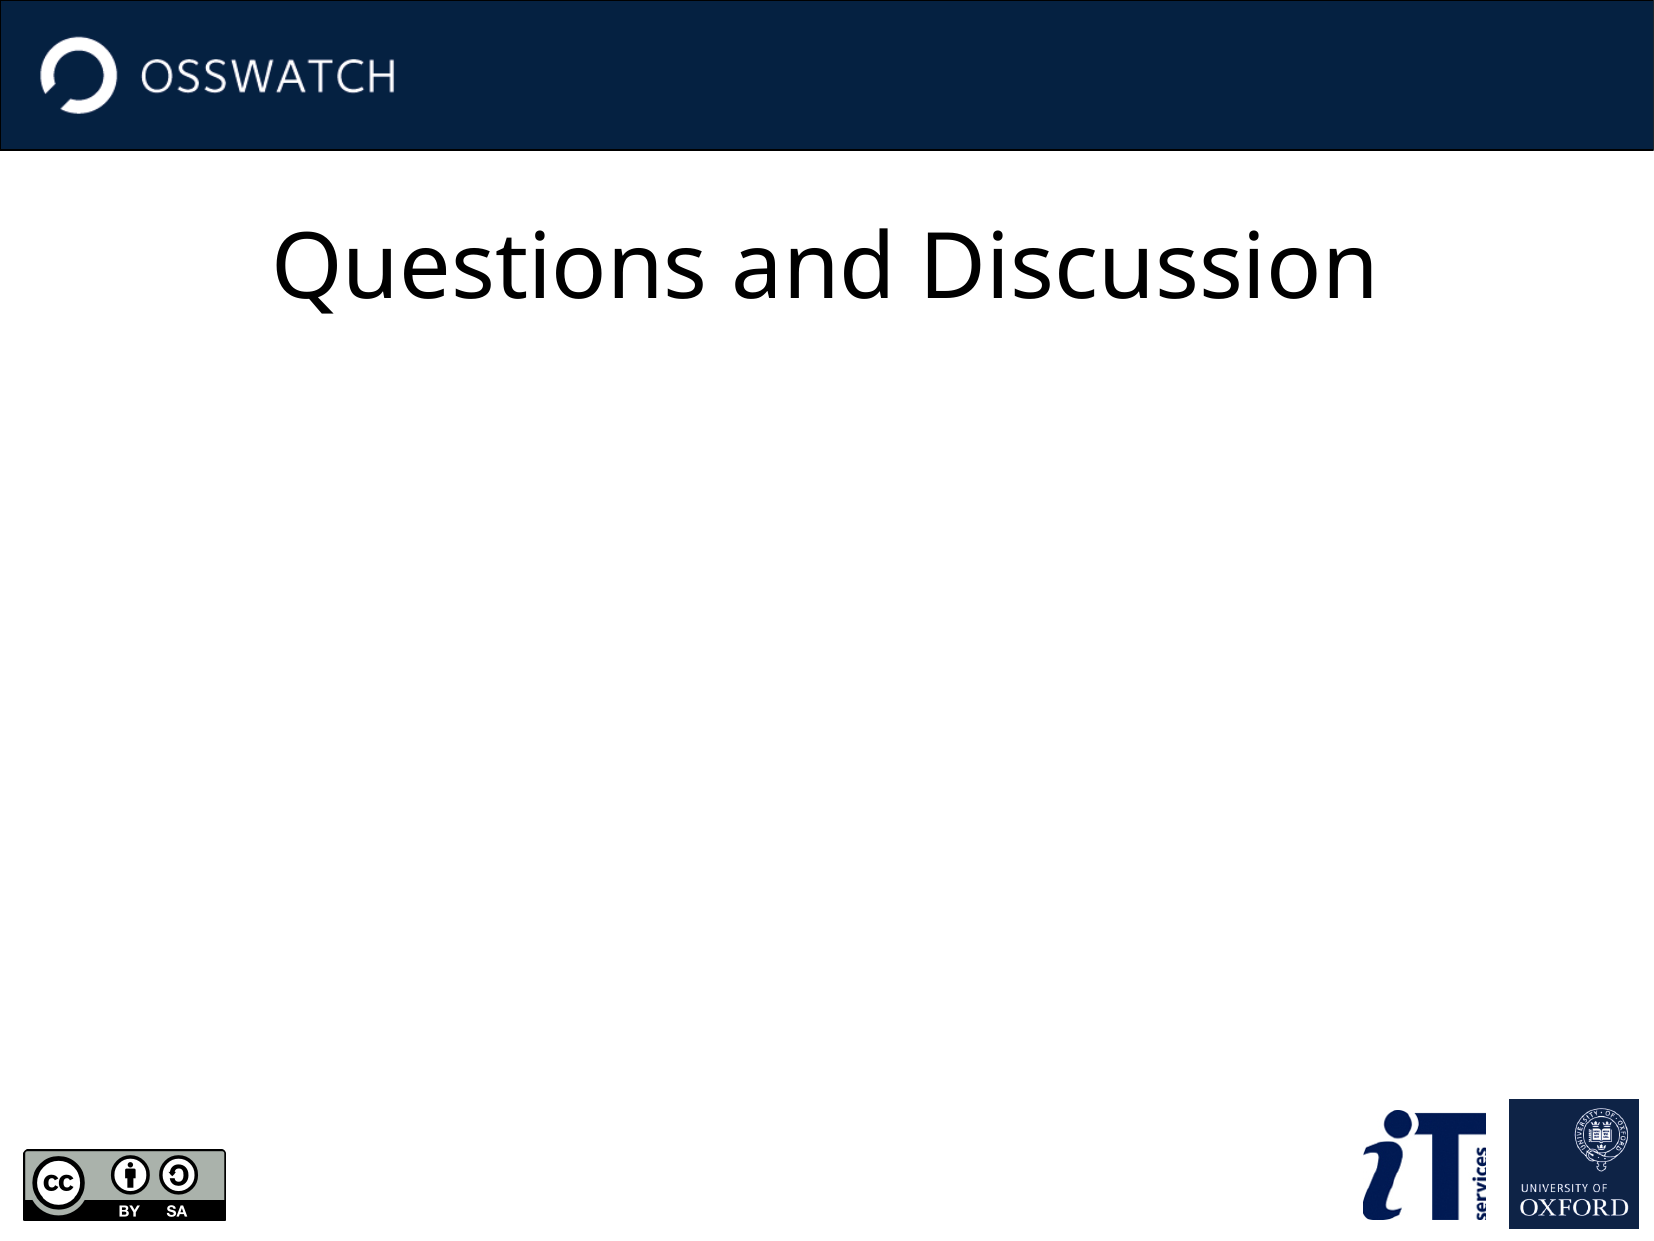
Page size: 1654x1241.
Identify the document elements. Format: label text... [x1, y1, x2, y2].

title Questions and Discussion [82, 169, 1569, 375]
picture [23, 1149, 226, 1221]
picture [12, 12, 426, 141]
picture [1509, 1099, 1639, 1229]
picture [1363, 1110, 1486, 1220]
